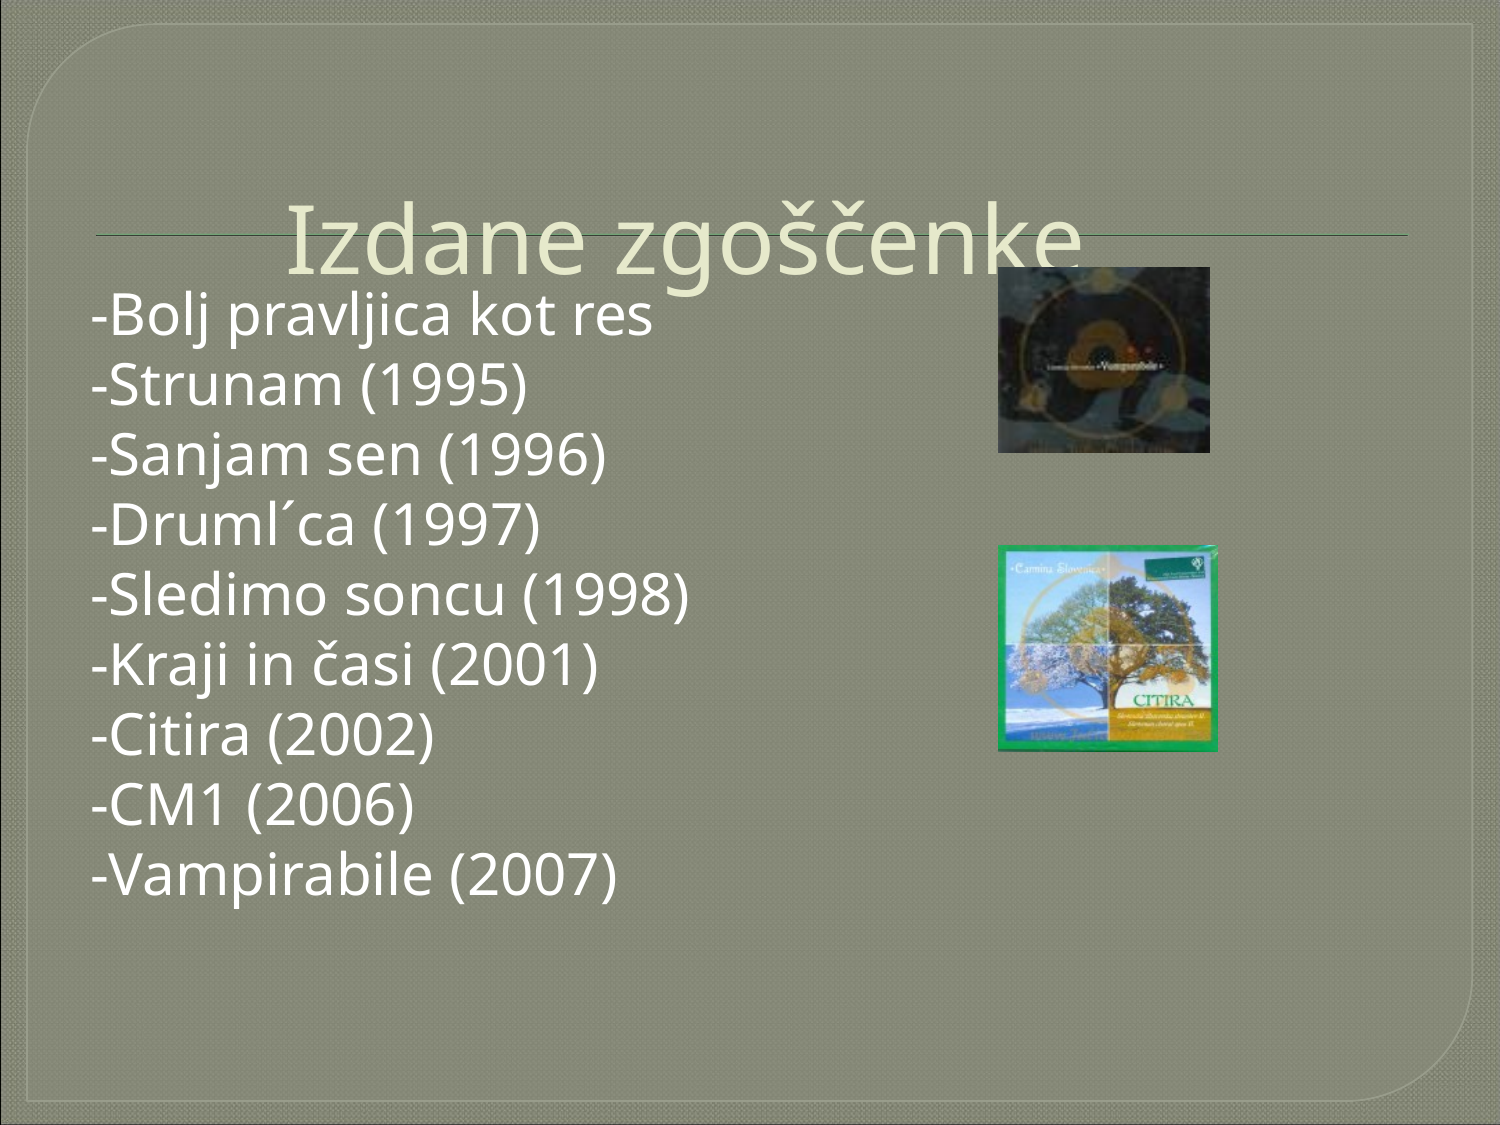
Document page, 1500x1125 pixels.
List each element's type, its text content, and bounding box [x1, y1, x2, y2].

picture [998, 267, 1210, 453]
picture [0, 0, 1500, 1125]
list -Bolj pravljica kot res -Strunam (1995) -Sanjam sen (1996) -Druml´ca (1997) -Sledimo soncu (1998) -Kraji in časi (2001) -Citira (2002) -CM1 (2006) -Vampirabile (2007) [75, 270, 738, 1013]
title Izdane zgoščenke [150, 113, 1500, 302]
picture [998, 545, 1218, 752]
